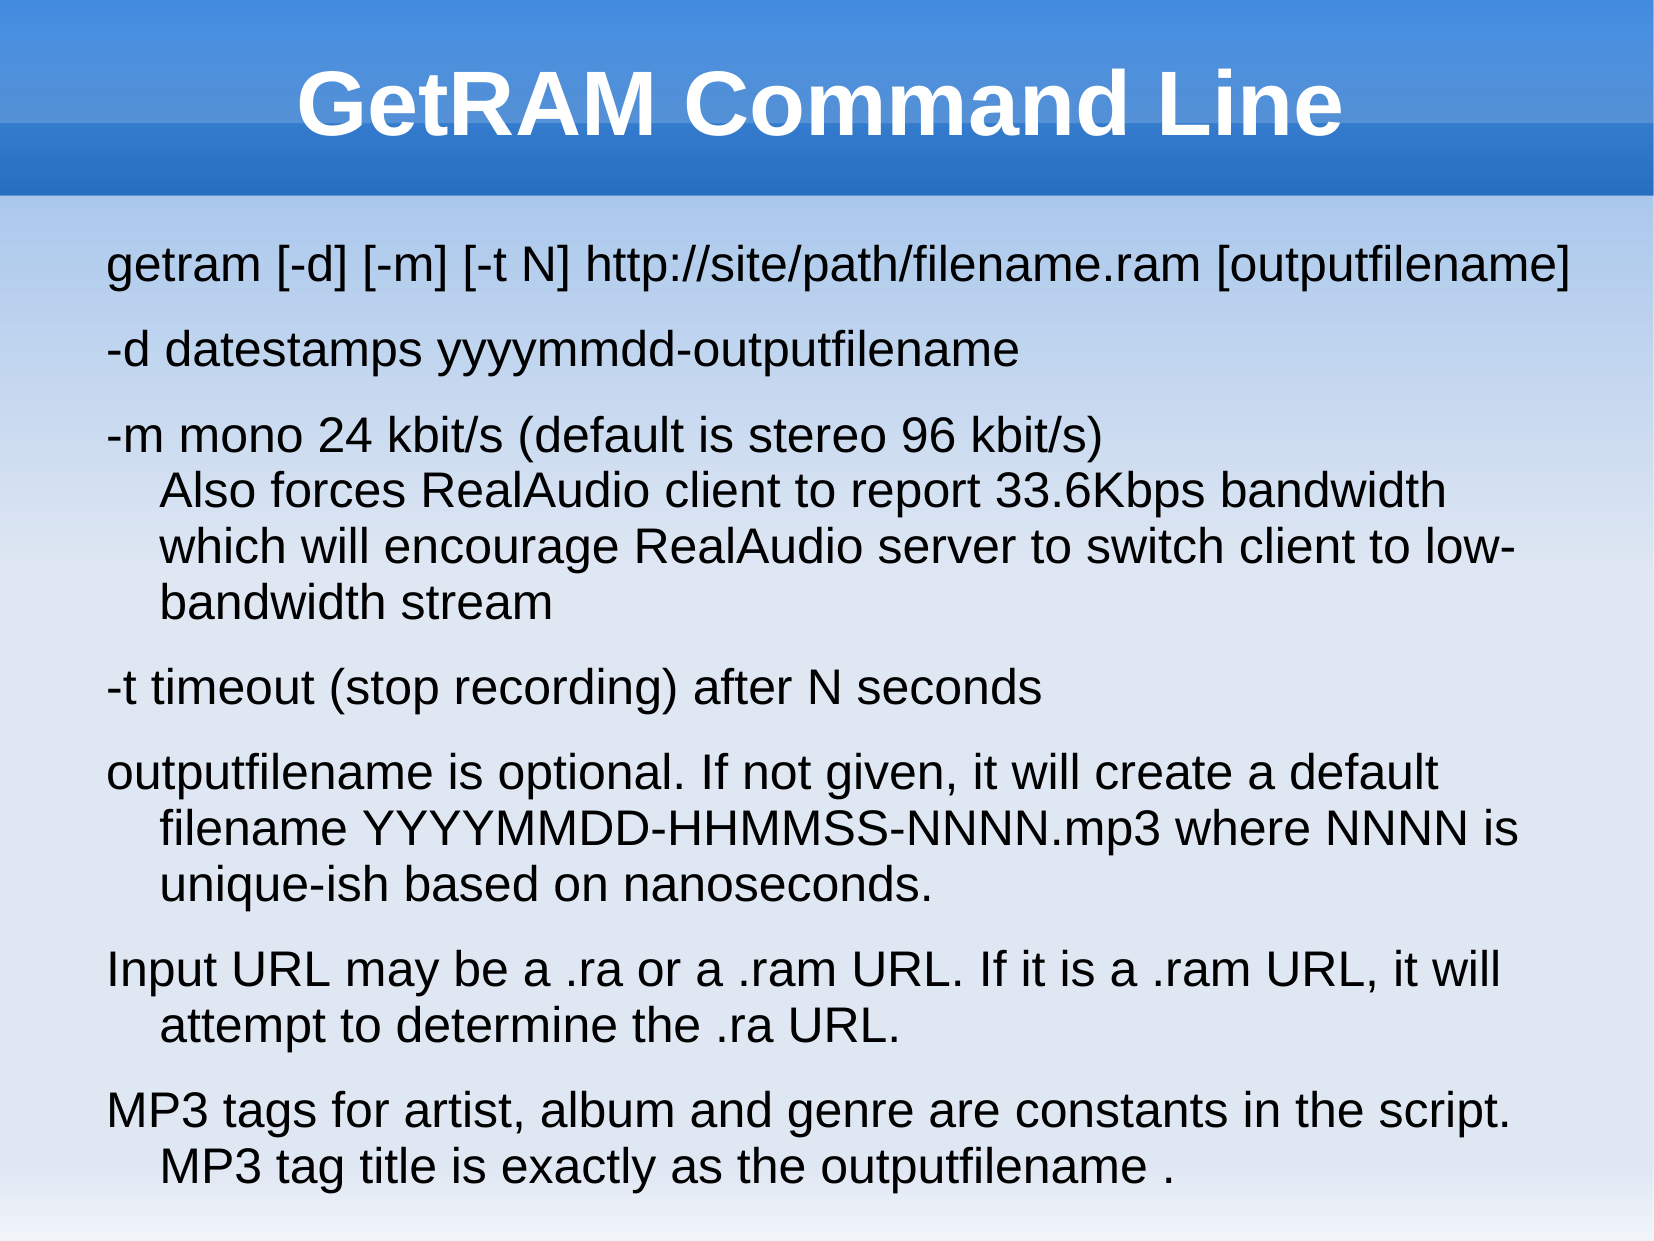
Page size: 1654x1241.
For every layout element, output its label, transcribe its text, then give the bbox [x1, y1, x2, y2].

list getram [-d] [-m] [-t N] http://site/path/filename.ram [outputfilename] -d datestamps yyyymmdd-outputfilename -m mono 24 kbit/s (default is stereo 96 kbit/s) Also forces RealAudio client to report 33.6Kbps bandwidth which will encourage RealAudio server to switch client to low-bandwidth stream -t timeout (stop recording) after N seconds outputfilename is optional. If not given, it will create a default filename YYYYMMDD-HHMMSS-NNNN.mp3 where NNNN is unique-ish based on nanoseconds. Input URL may be a .ra or a .ram URL. If it is a .ram URL, it will attempt to determine the .ra URL. MP3 tags for artist, album and genre are constants in the script. MP3 tag title is exactly as the outputfilename . [88, 236, 1577, 1194]
title GetRAM Command Line [76, 7, 1565, 200]
picture [0, 0, 1654, 1241]
